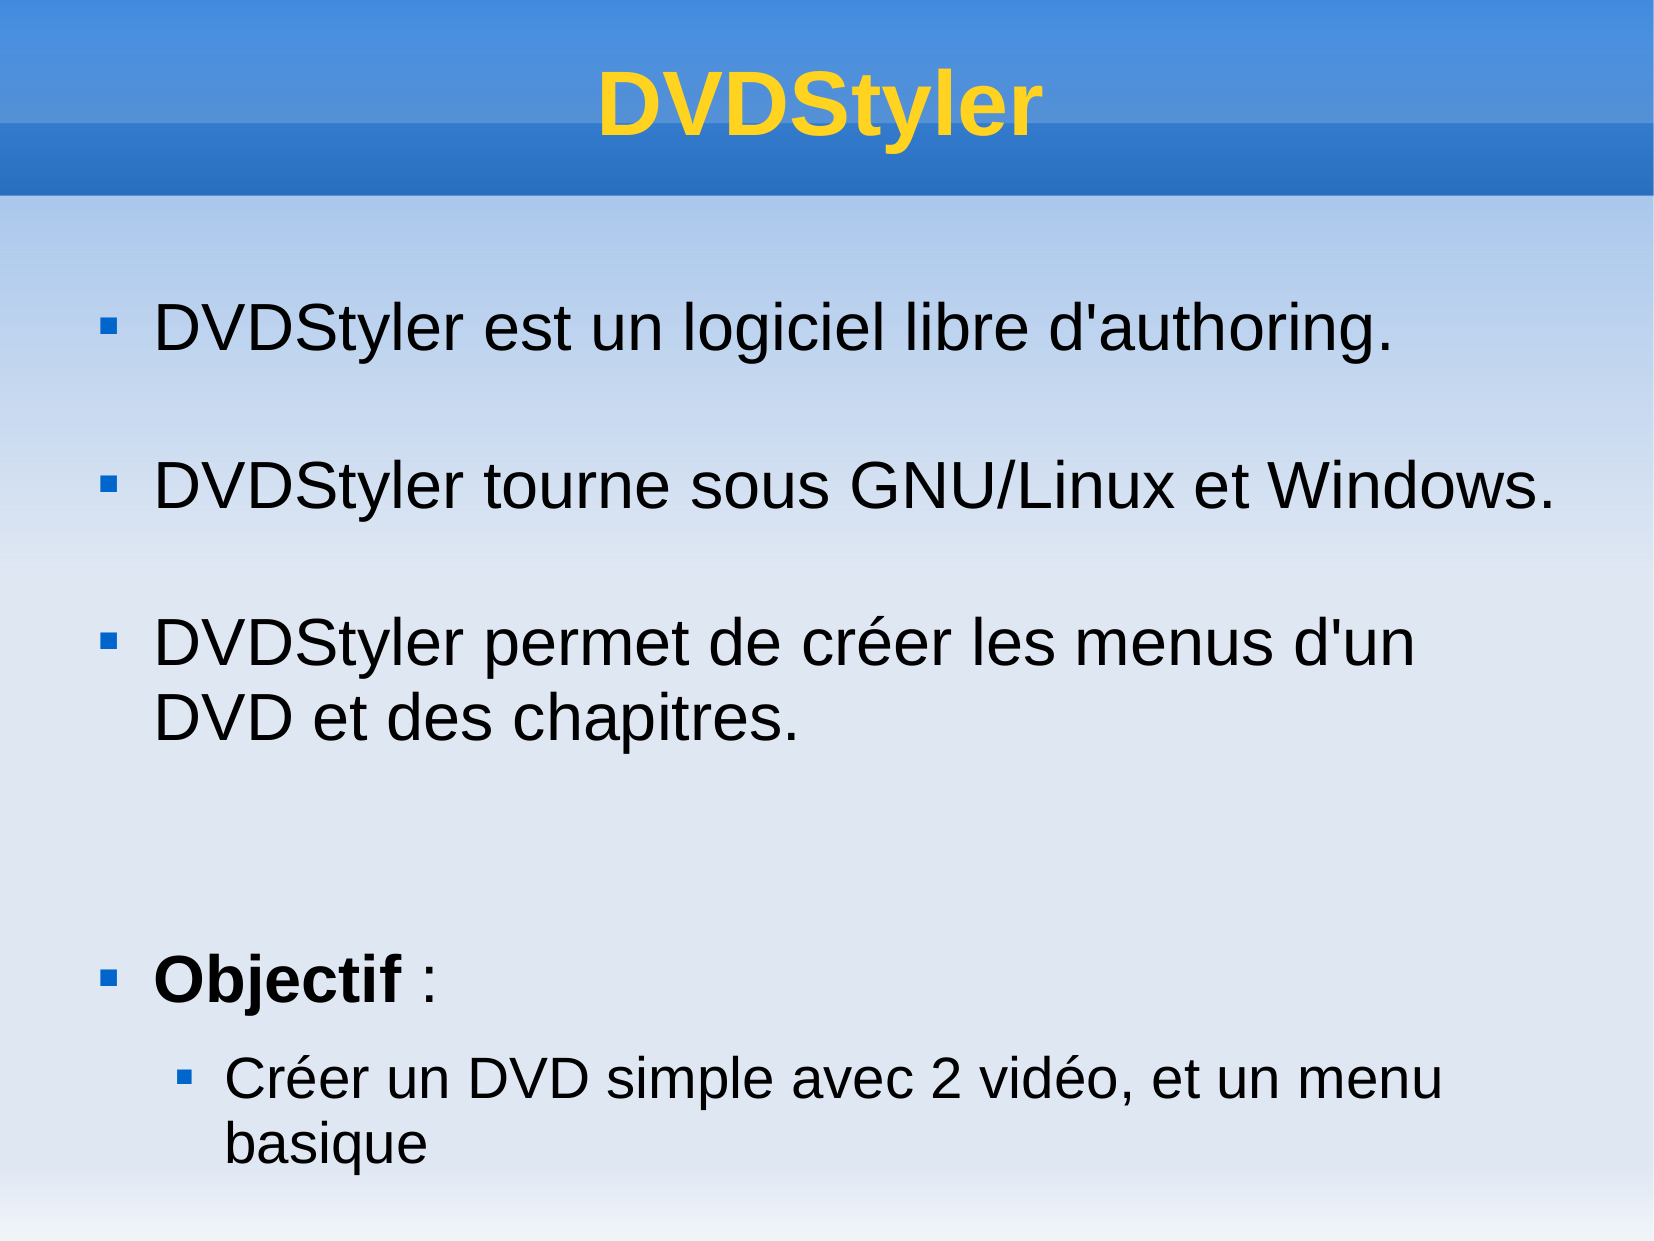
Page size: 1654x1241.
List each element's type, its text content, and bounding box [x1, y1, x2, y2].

list DVDStyler est un logiciel libre d'authoring. DVDStyler tourne sous GNU/Linux et Windows. DVDStyler permet de créer les menus d'un DVD et des chapitres. Objectif : Créer un DVD simple avec 2 vidéo, et un menu basique [82, 290, 1571, 1176]
title DVDStyler [76, 7, 1565, 200]
picture [0, 0, 1654, 1241]
